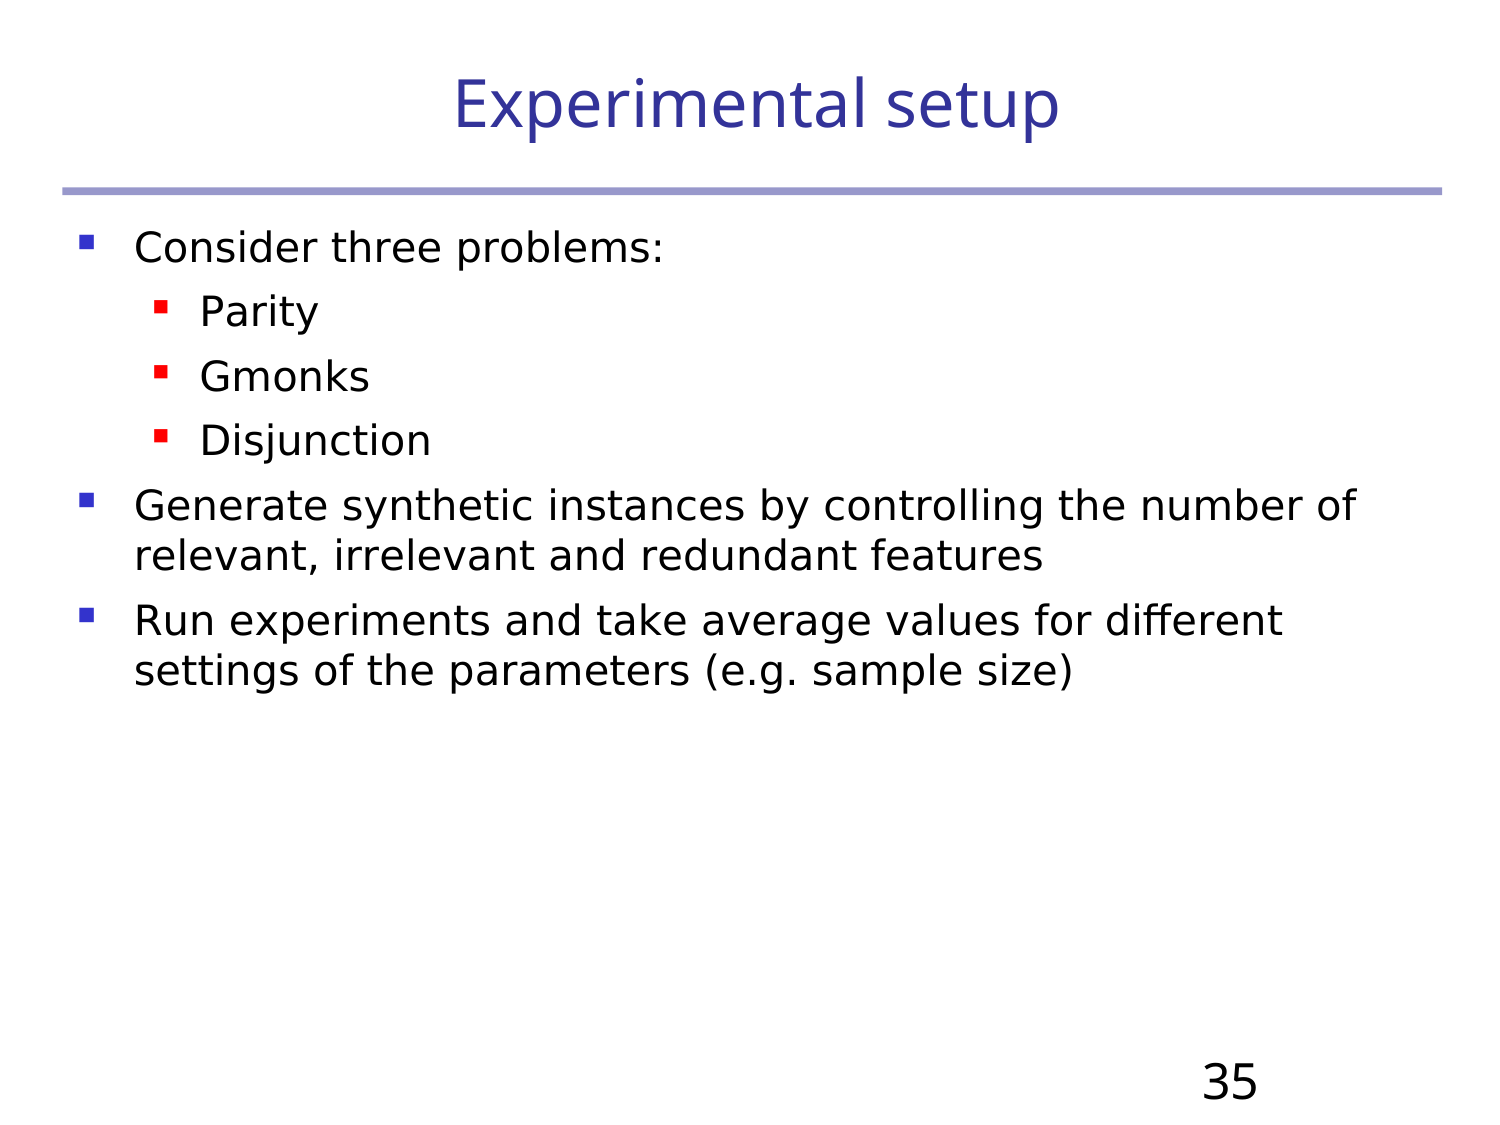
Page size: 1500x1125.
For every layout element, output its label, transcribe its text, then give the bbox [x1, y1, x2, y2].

list Consider three problems: Parity Gmonks Disjunction Generate synthetic instances by controlling the number of relevant, irrelevant and redundant features Run experiments and take average values for different settings of the parameters (e.g. sample size) [62, 148, 1426, 999]
text_box <number> [1187, 1050, 1500, 1125]
title Experimental setup [60, 32, 1456, 170]
